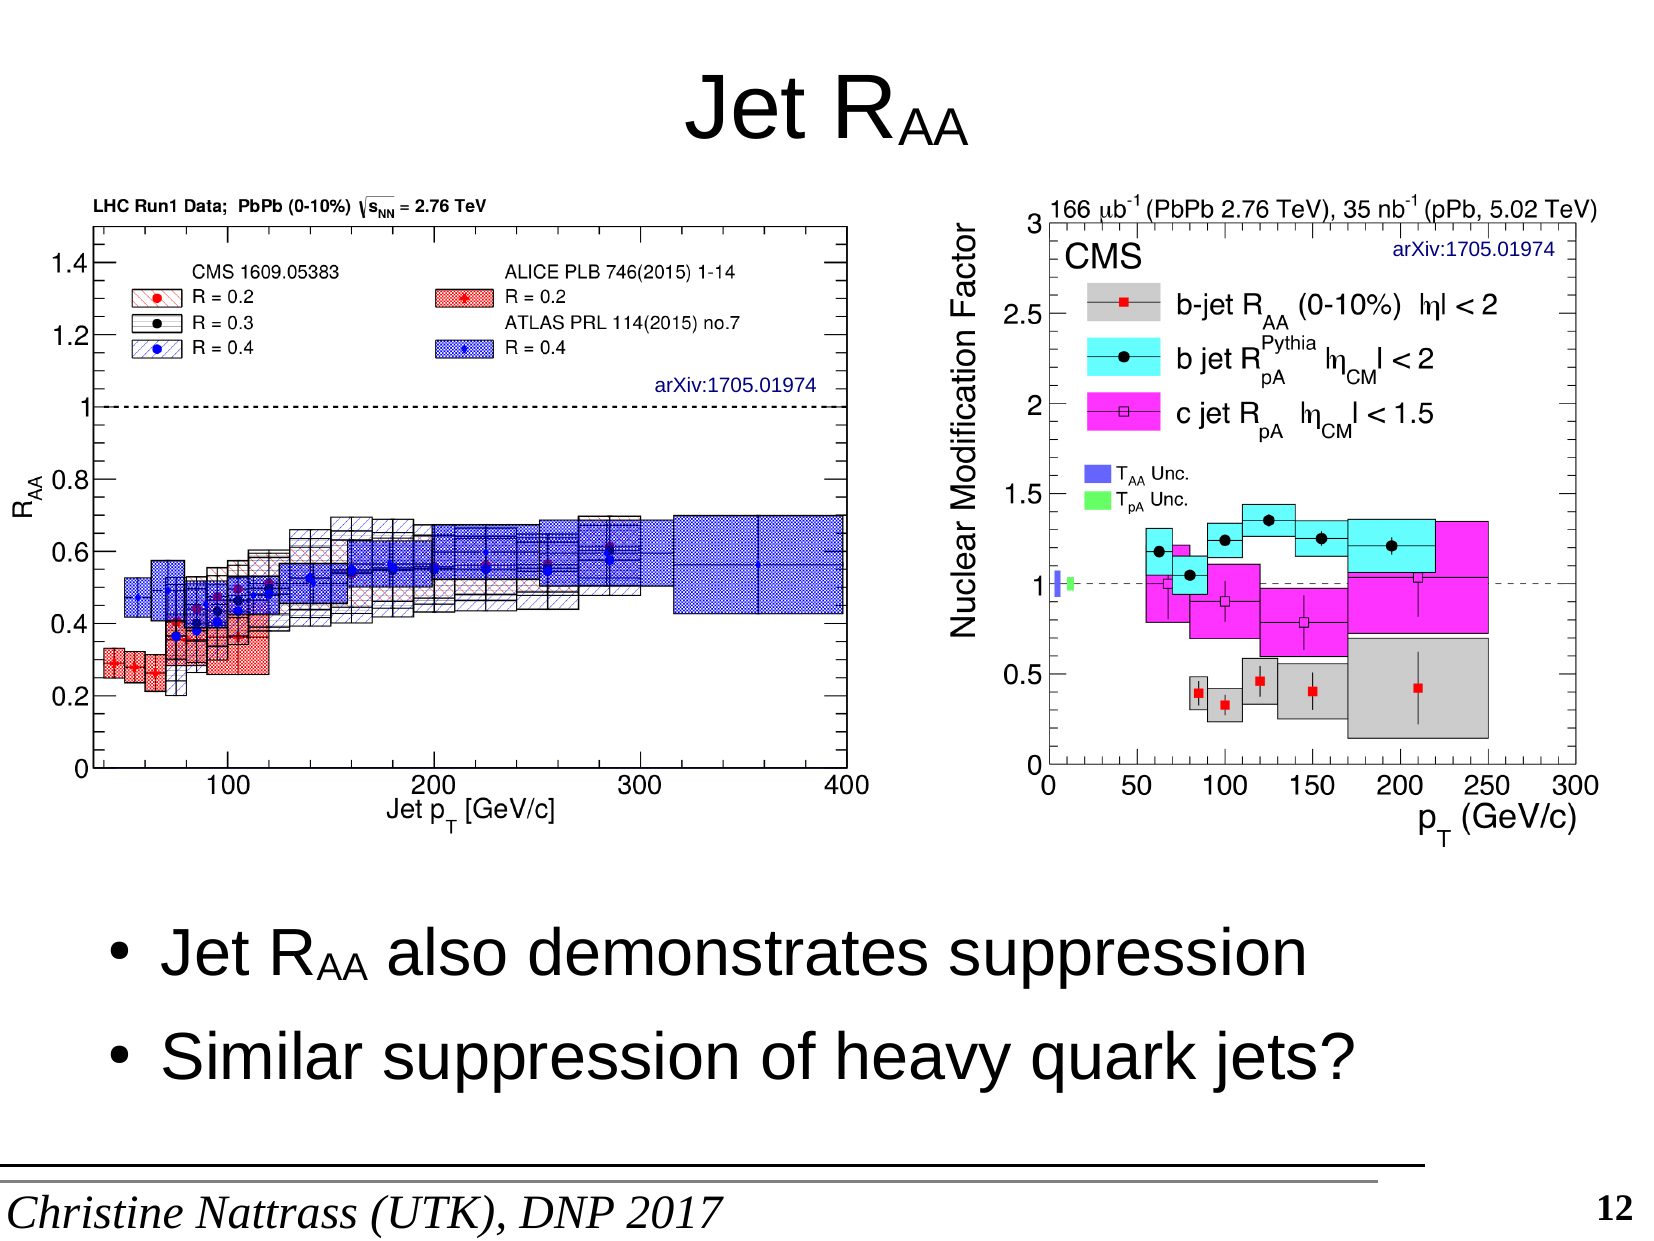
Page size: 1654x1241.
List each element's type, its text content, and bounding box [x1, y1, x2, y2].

list Jet RAA also demonstrates suppression Similar suppression of heavy quark jets? [90, 915, 1546, 1100]
text_box arXiv:1705.01974 [634, 366, 832, 405]
picture [0, 159, 1632, 865]
title Jet RAA [82, 40, 1571, 174]
text_box arXiv:1705.01974 [1372, 230, 1570, 269]
